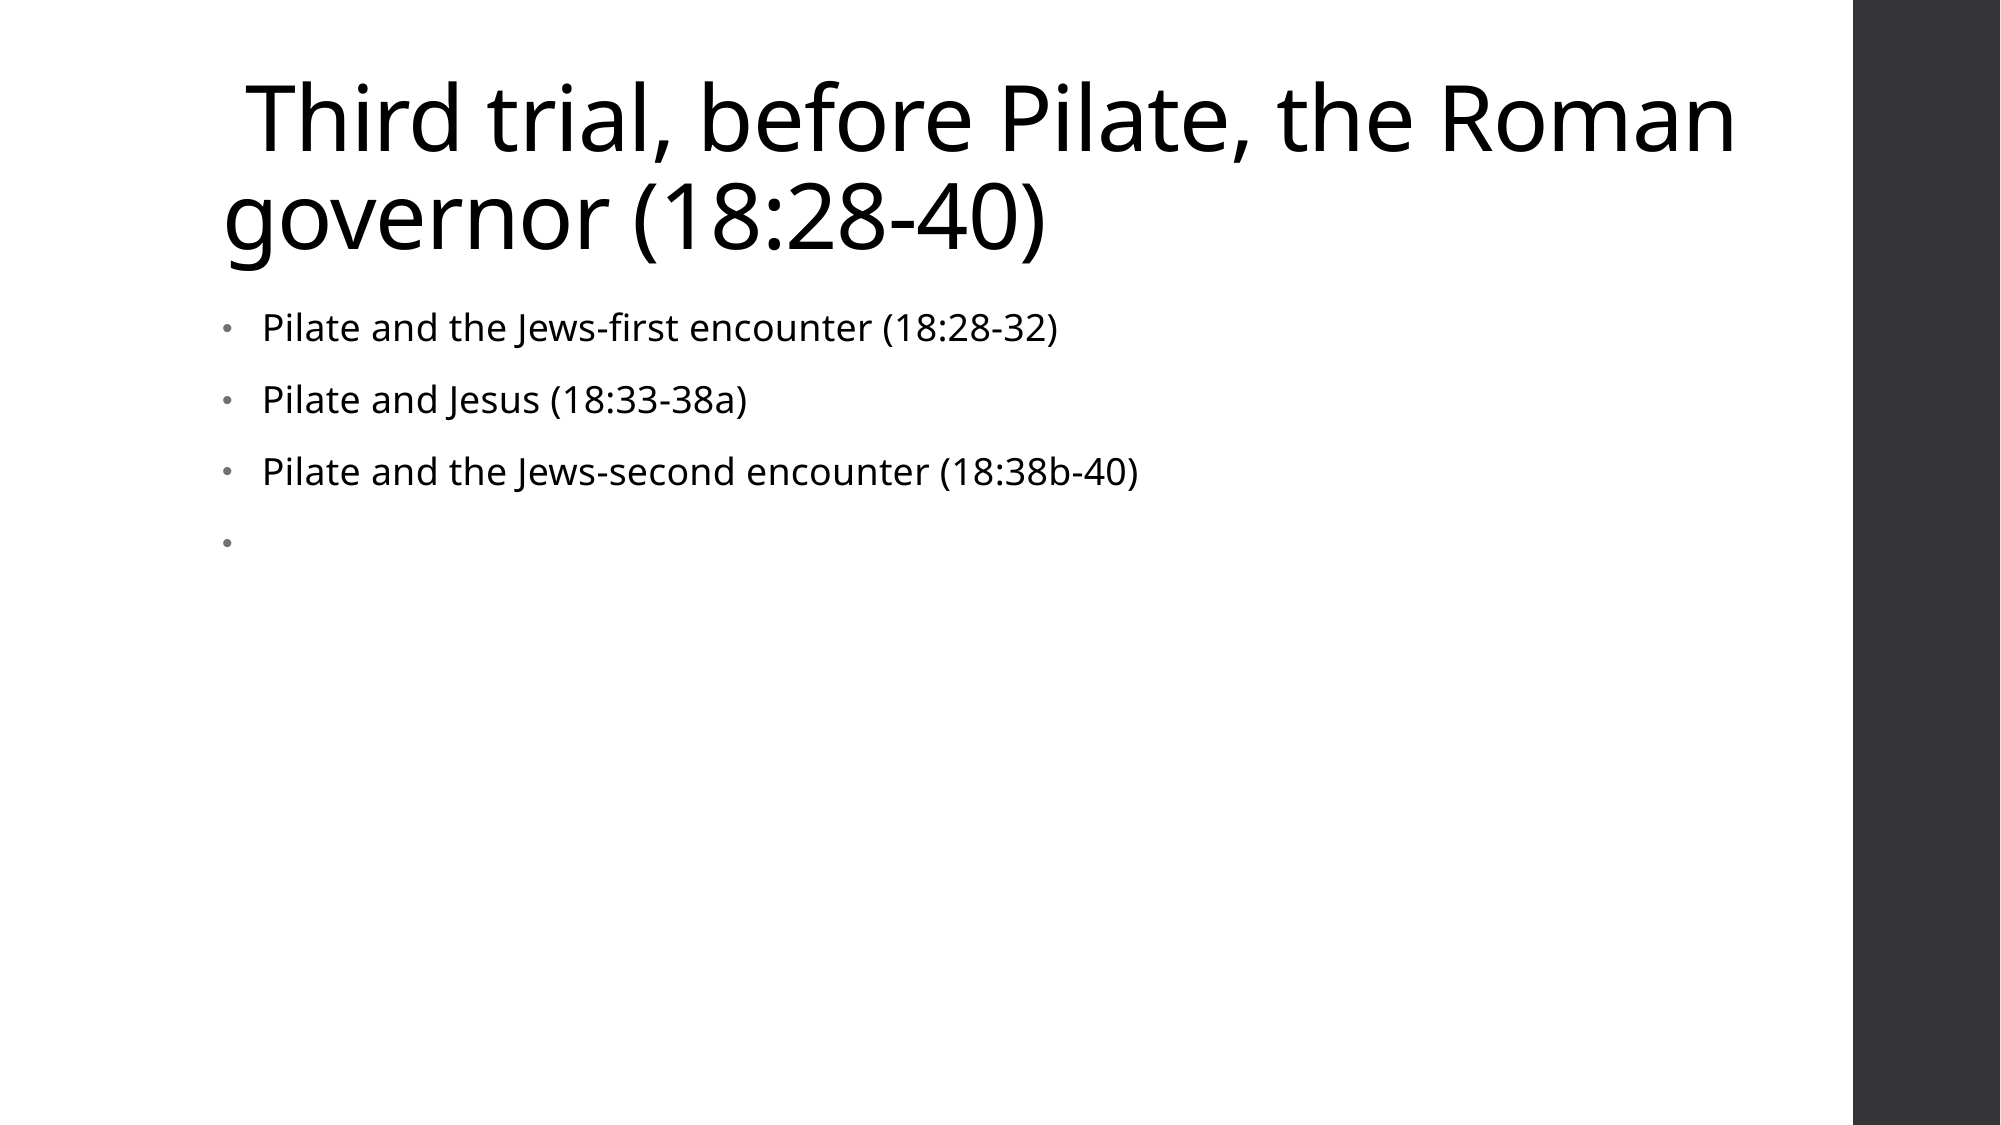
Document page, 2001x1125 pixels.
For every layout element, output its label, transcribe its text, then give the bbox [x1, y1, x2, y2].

list Pilate and the Jews-first encounter (18:28-32) Pilate and Jesus (18:33-38a) Pilate and the Jews-second encounter (18:38b-40) [206, 299, 1617, 1014]
title Third trial, before Pilate, the Roman governor (18:28-40) [206, 60, 1797, 278]
